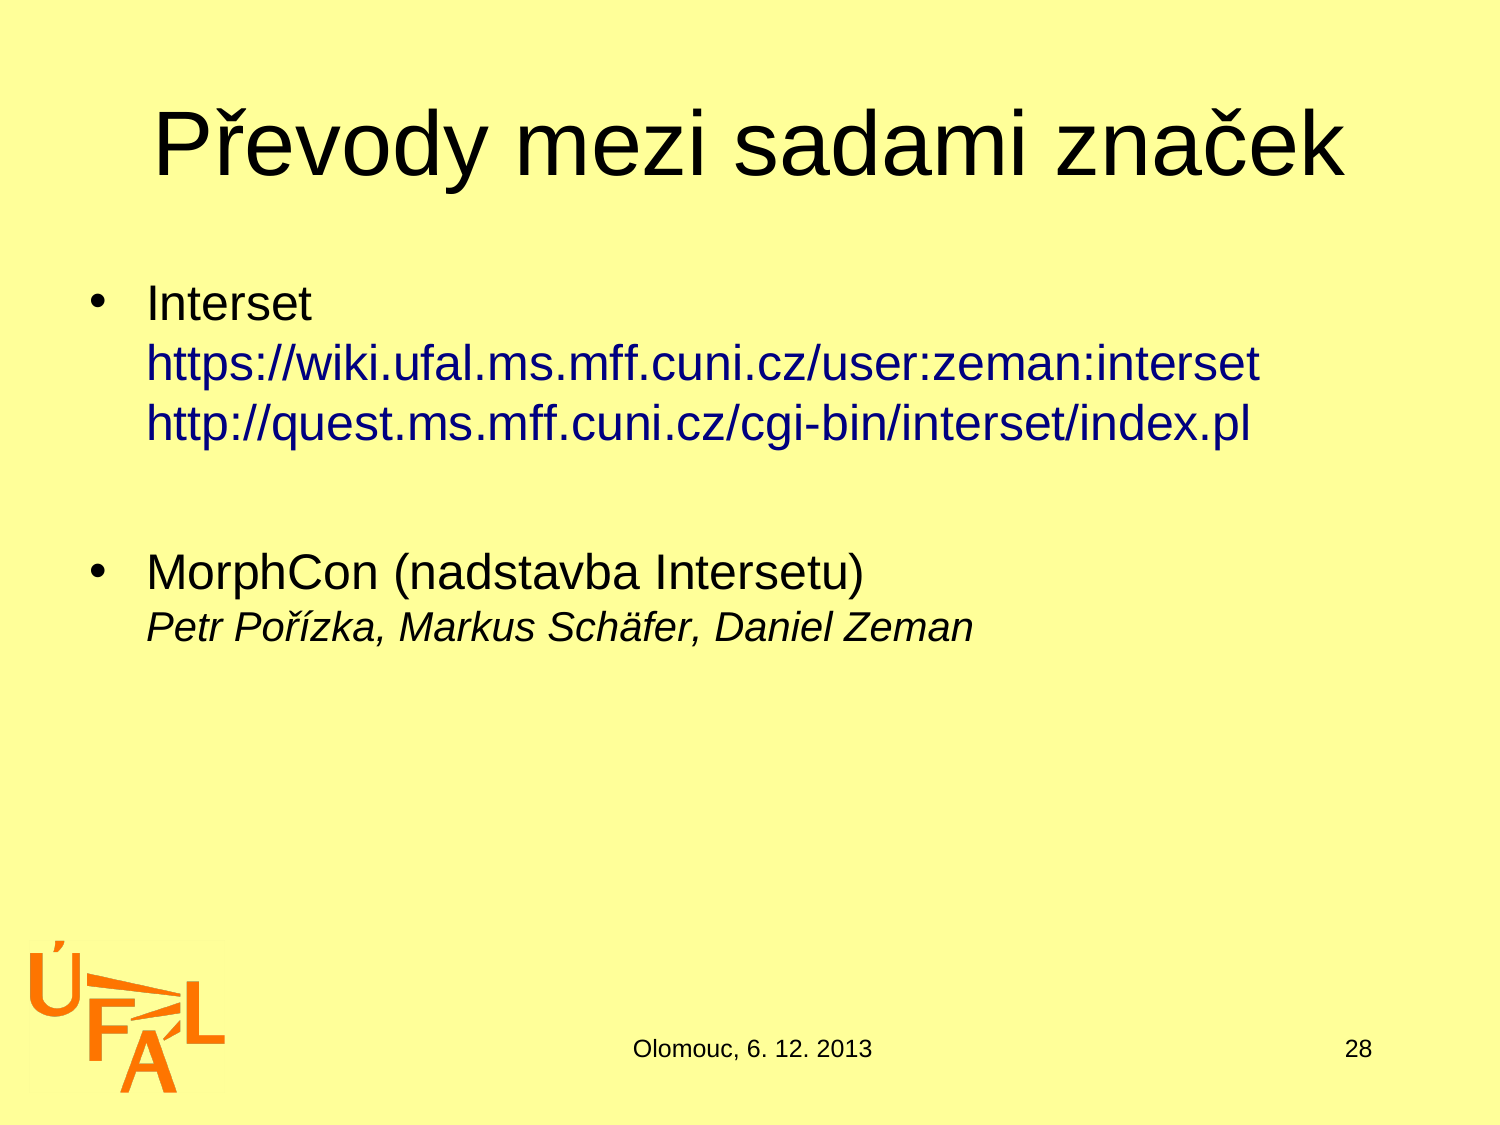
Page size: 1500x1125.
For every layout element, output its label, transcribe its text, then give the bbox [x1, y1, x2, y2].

picture [29, 940, 225, 1093]
title Převody mezi sadami značek [75, 14, 1426, 262]
list Interset https://wiki.ufal.ms.mff.cuni.cz/user:zeman:interset http://quest.ms.mff.cuni.cz/cgi-bin/interset/index.pl MorphCon (nadstavba Intersetu) Petr Pořízka, Markus Schäfer, Daniel Zeman [75, 262, 1426, 932]
